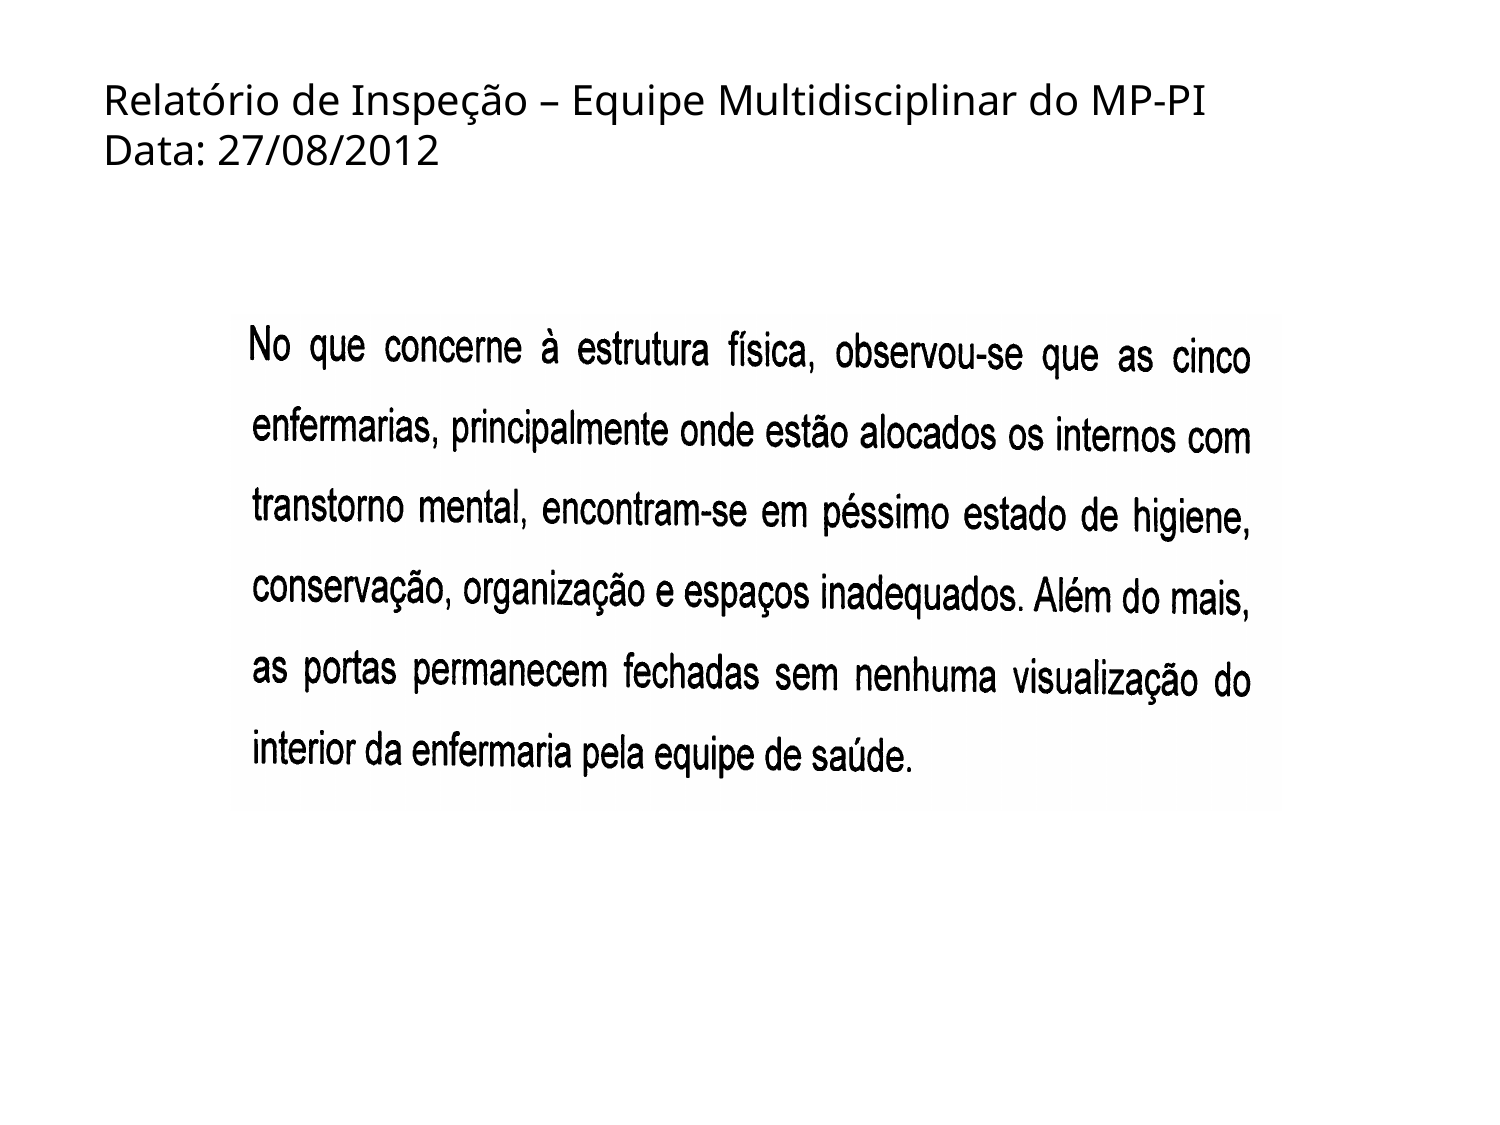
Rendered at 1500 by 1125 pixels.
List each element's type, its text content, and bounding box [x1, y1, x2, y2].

title Relatório de Inspeção – Equipe Multidisciplinar do MP-PI Data: 27/08/2012 [88, 66, 1364, 256]
picture [230, 314, 1282, 811]
